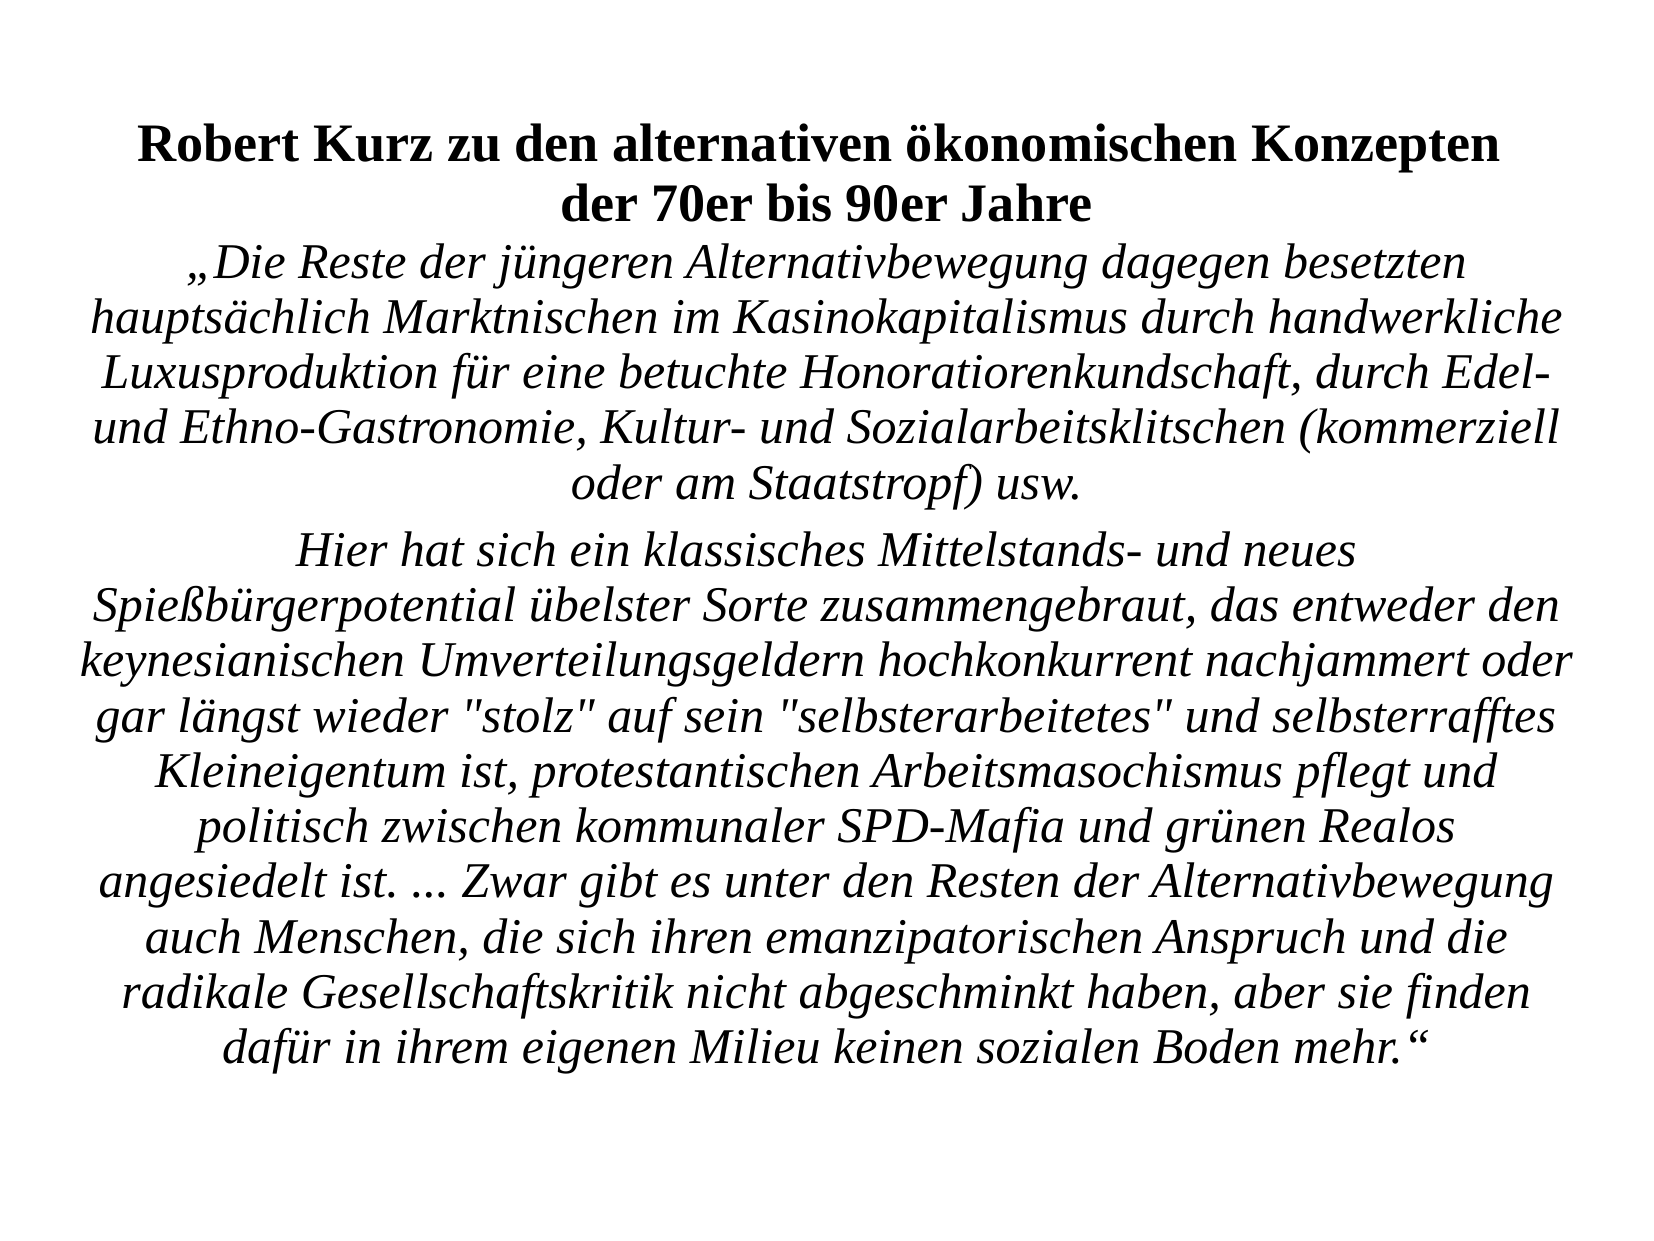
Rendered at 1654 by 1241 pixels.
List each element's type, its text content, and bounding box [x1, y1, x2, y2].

text_box Robert Kurz zu den alternativen ökonomischen Konzepten der 70er bis 90er Jahre „Die Reste der jüngeren Alternativbewegung dagegen besetzten hauptsächlich Marktnischen im Kasinokapitalismus durch handwerkliche Luxusproduktion für eine betuchte Honoratiorenkundschaft, durch Edel- und Ethno-Gastronomie, Kultur- und Sozialarbeitsklitschen (kommerziell oder am Staatstropf) usw. Hier hat sich ein klassisches Mittelstands- und neues Spießbürgerpotential übelster Sorte zusammengebraut, das entweder den keynesianischen Umverteilungsgeldern hochkonkurrent nachjammert oder gar längst wieder "stolz" auf sein "selbsterarbeitetes" und selbsterrafftes Kleineigentum ist, protestantischen Arbeitsmasochismus pflegt und politisch zwischen kommunaler SPD-Mafia und grünen Realos angesiedelt ist. ... Zwar gibt es unter den Resten der Alternativbewegung auch Menschen, die sich ihren emanzipatorischen Anspruch und die radikale Gesellschaftskritik nicht abgeschminkt haben, aber sie finden dafür in ihrem eigenen Milieu keinen sozialen Boden mehr.“ [64, 106, 1589, 1083]
